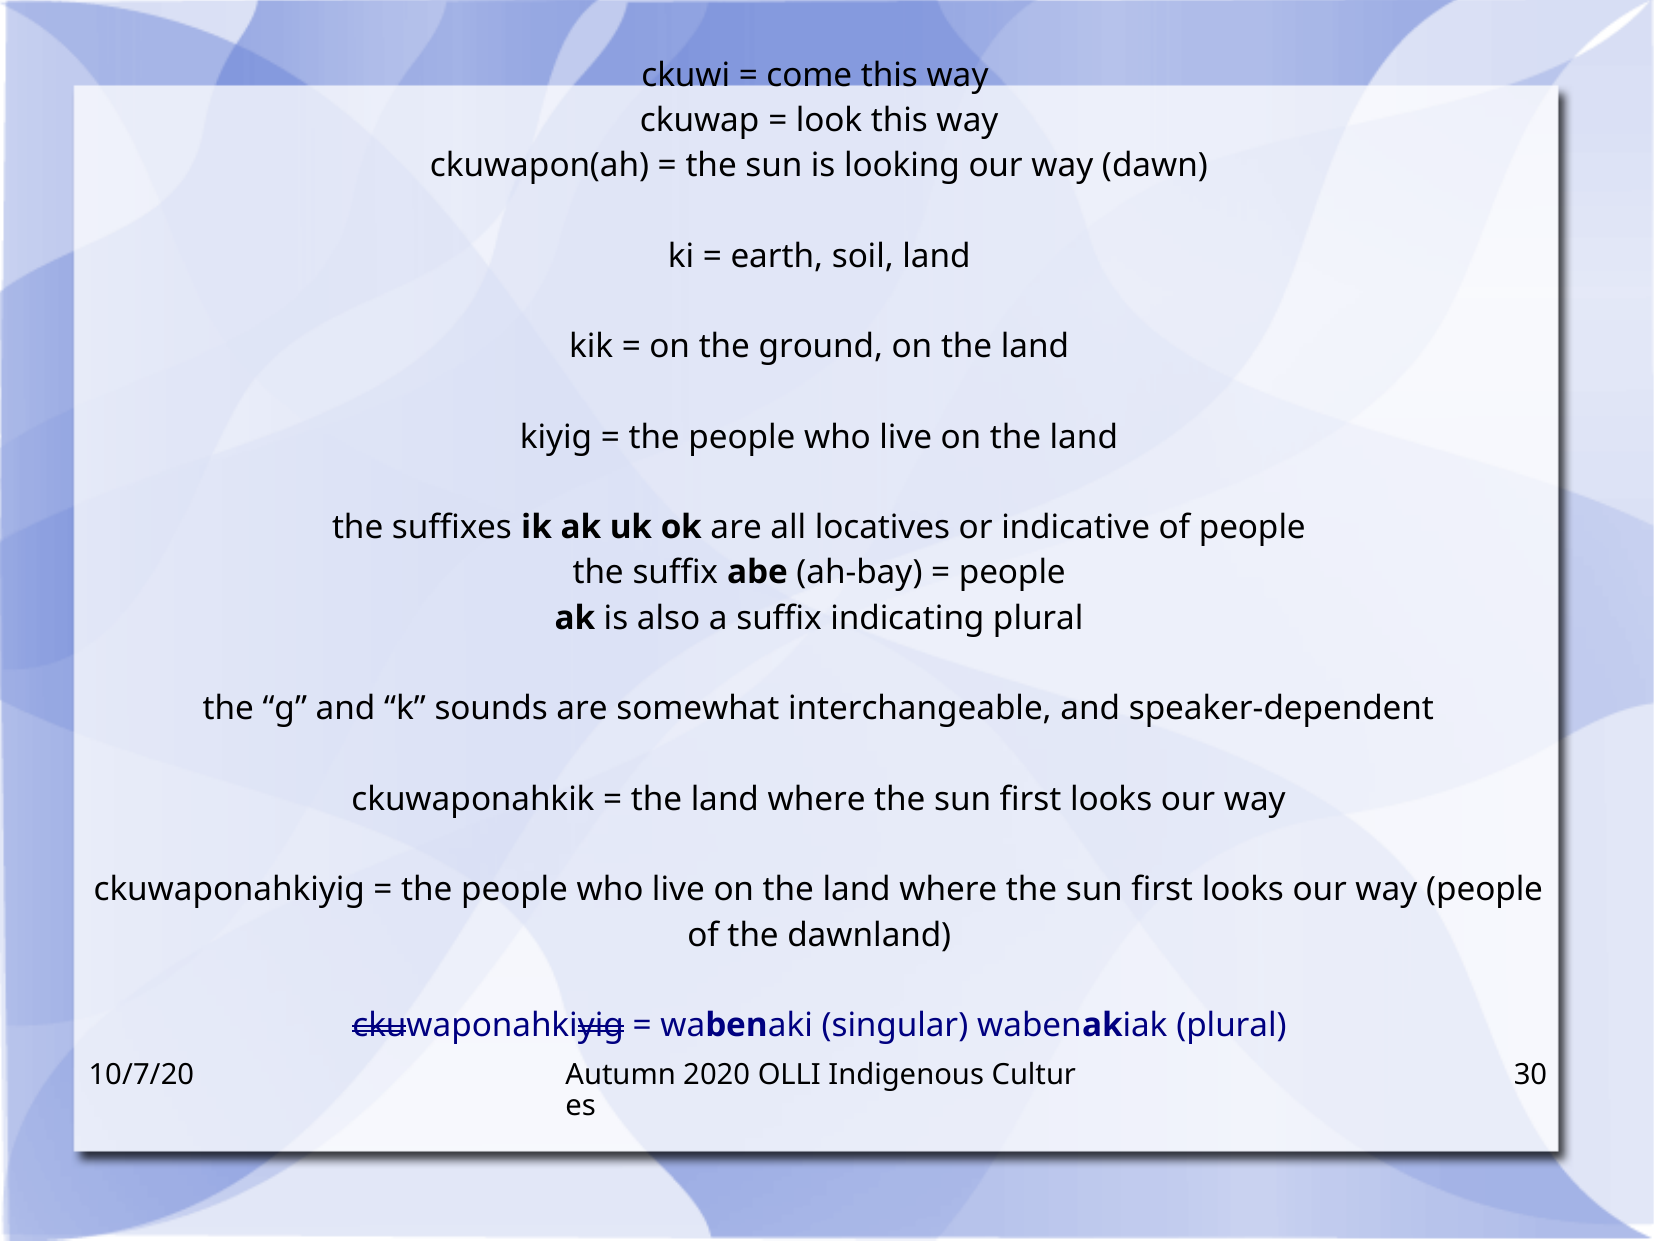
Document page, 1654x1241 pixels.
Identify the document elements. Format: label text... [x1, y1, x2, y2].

text_box ckuwi = come this way ckuwap = look this way ckuwapon(ah) = the sun is looking our way (dawn) ki = earth, soil, land kik = on the ground, on the land kiyig = the people who live on the land the suffixes ik ak uk ok are all locatives or indicative of people the suffix abe (ah-bay) = people ak is also a suffix indicating plural the “g” and “k” sounds are somewhat interchangeable, and speaker-dependent ckuwaponahkik = the land where the sun first looks our way ckuwaponahkiyig = the people who live on the land where the sun first looks our way (people of the dawnland) ckuwaponahkiyig = wabenaki (singular) wabenakiak (plural) [75, 28, 1564, 1069]
picture [0, 0, 1654, 1241]
